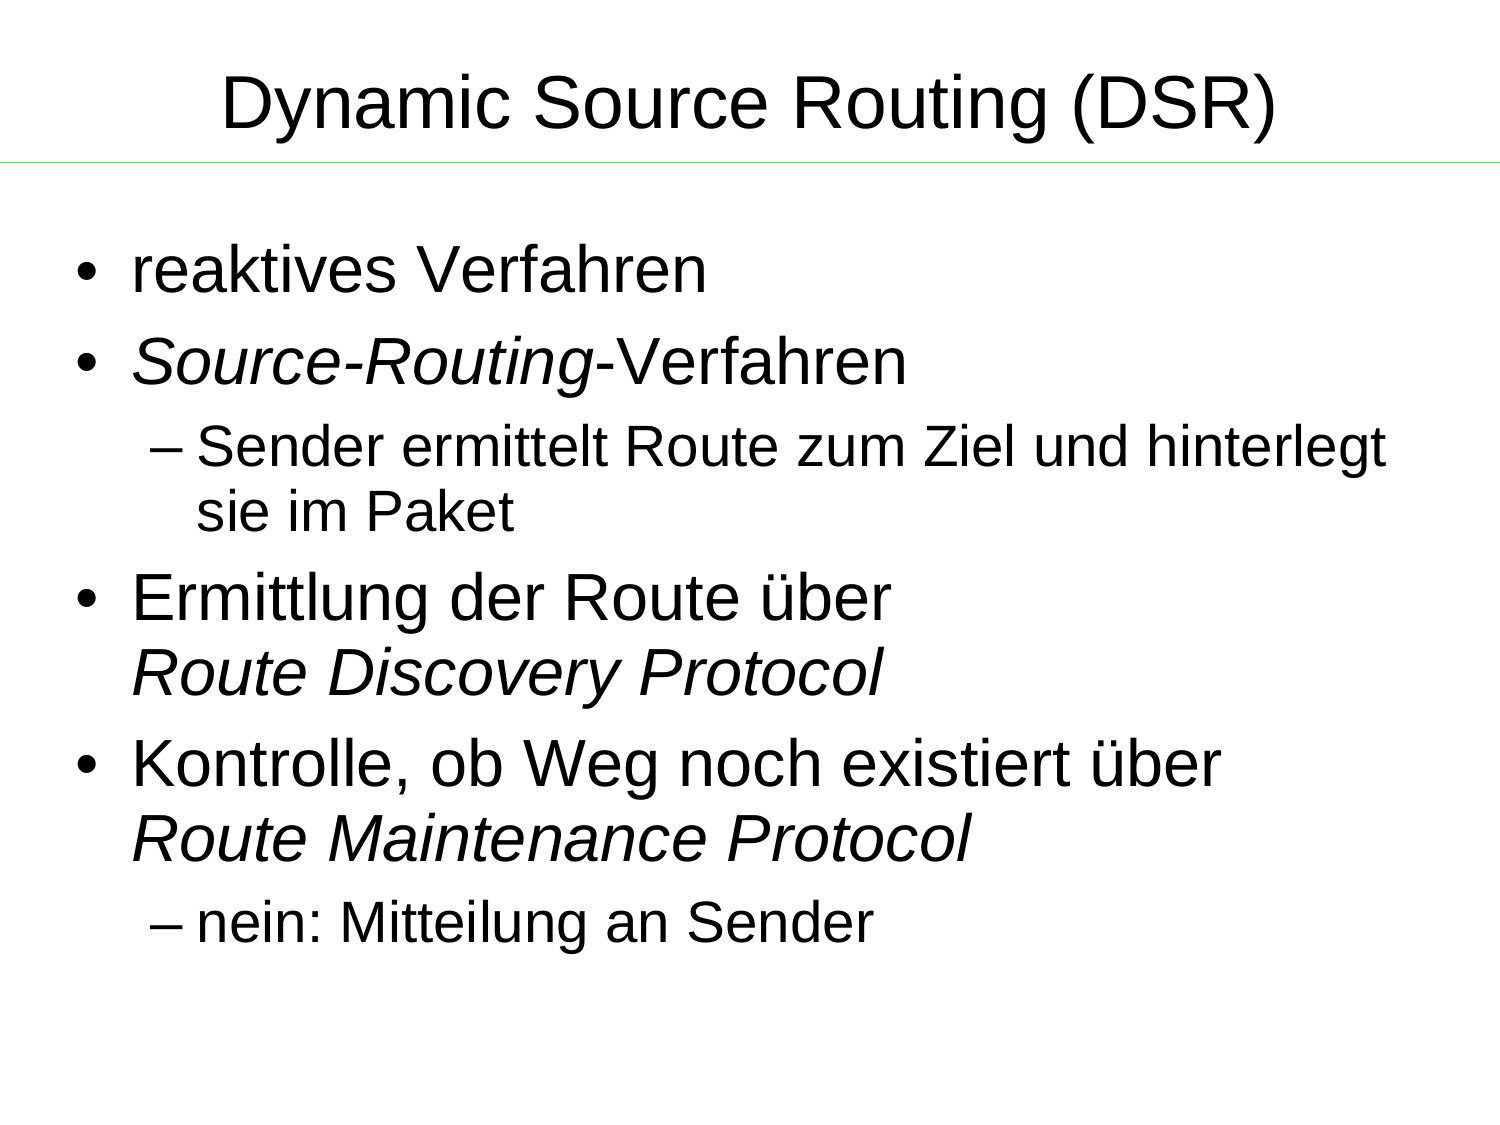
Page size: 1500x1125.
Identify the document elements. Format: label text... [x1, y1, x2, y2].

title Dynamic Source Routing (DSR) [75, 57, 1426, 148]
list reaktives Verfahren Source-Routing-Verfahren Sender ermittelt Route zum Ziel und hinterlegt sie im Paket Ermittlung der Route über Route Discovery Protocol Kontrolle, ob Weg noch existiert über Route Maintenance Protocol nein: Mitteilung an Sender [75, 232, 1426, 986]
